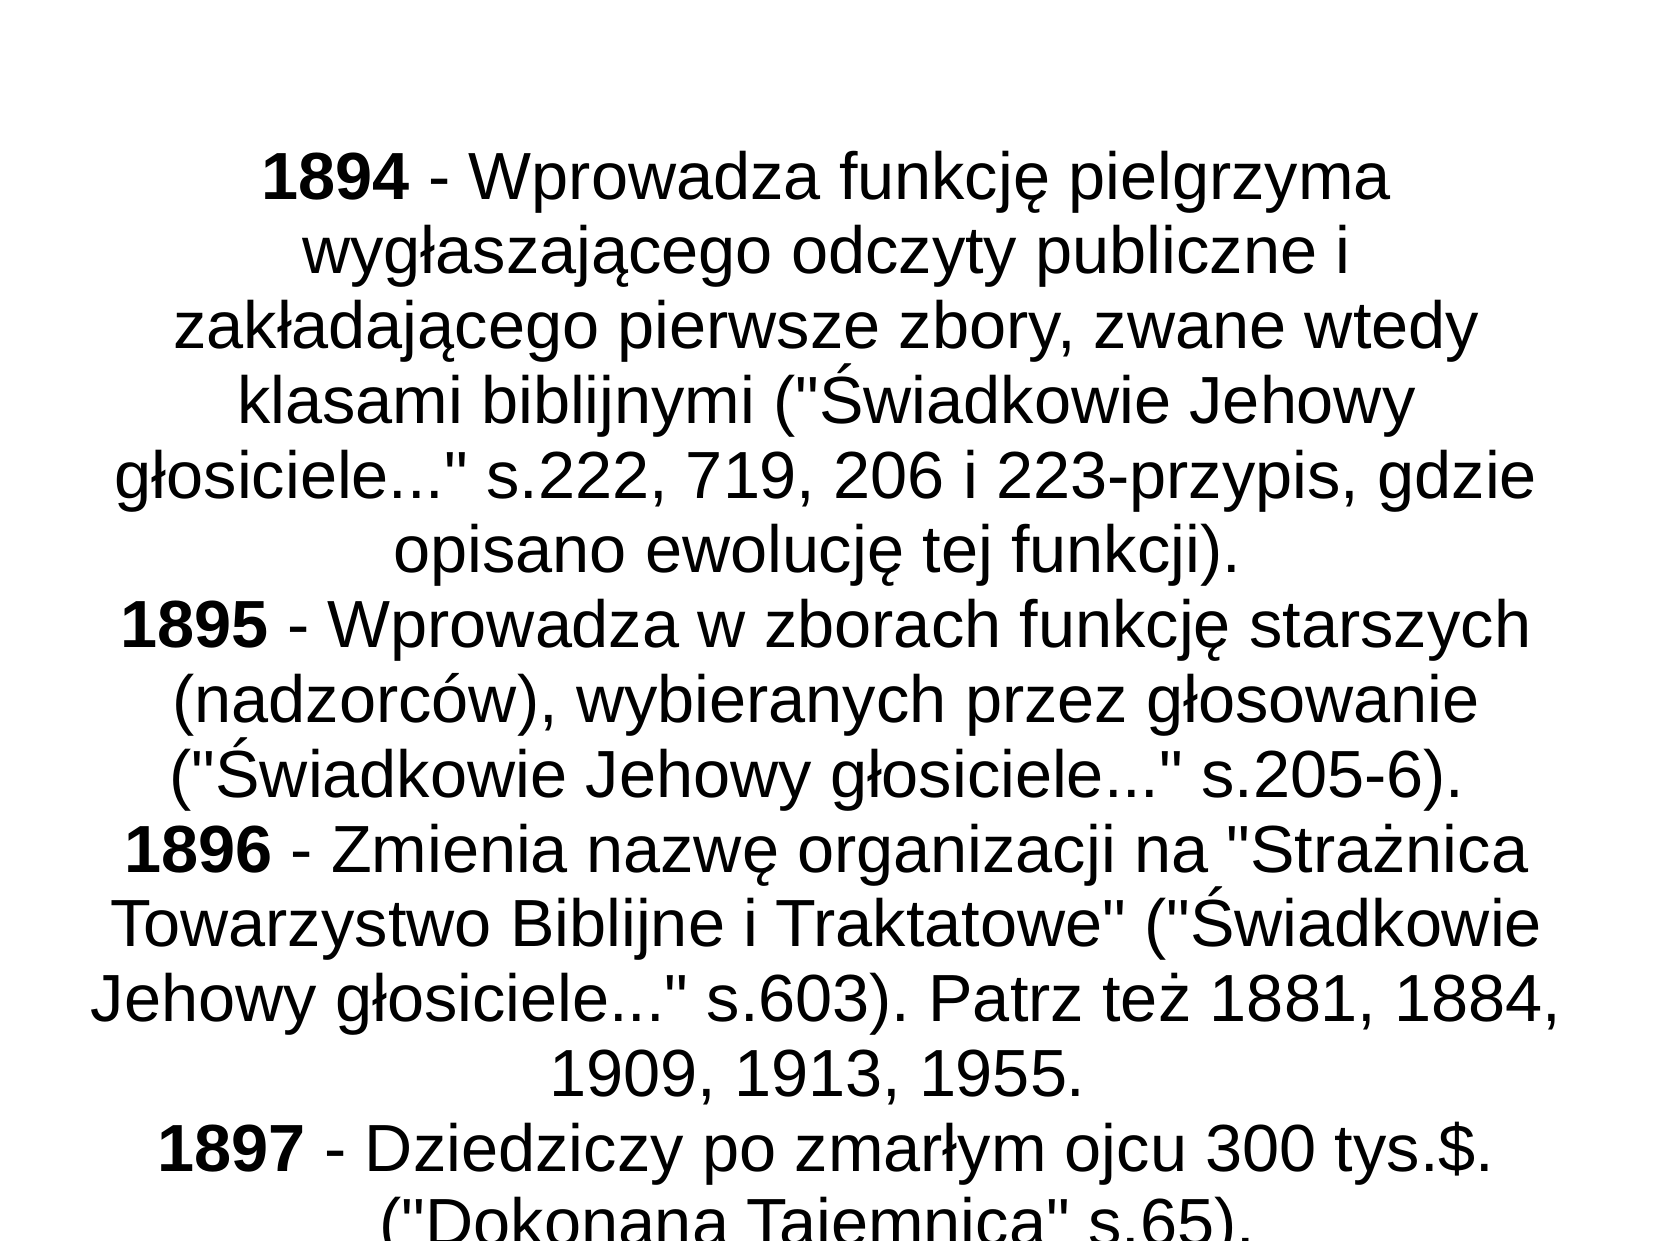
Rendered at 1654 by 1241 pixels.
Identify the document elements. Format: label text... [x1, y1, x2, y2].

subtitle 1894 - Wprowadza funkcję pielgrzyma wygłaszającego odczyty publiczne i zakładającego pierwsze zbory, zwane wtedy klasami biblijnymi ("Świadkowie Jehowy głosiciele..." s.222, 719, 206 i 223-przypis, gdzie opisano ewolucję tej funkcji). 1895 - Wprowadza w zborach funkcję starszych (nadzorców), wybieranych przez głosowanie ("Świadkowie Jehowy głosiciele..." s.205-6). 1896 - Zmienia nazwę organizacji na "Strażnica Towarzystwo Biblijne i Traktatowe" ("Świadkowie Jehowy głosiciele..." s.603). Patrz też 1881, 1884, 1909, 1913, 1955. 1897 - Dziedziczy po zmarłym ojcu 300 tys.$. ("Dokonana Tajemnica" s.65). [82, 138, 1571, 1241]
